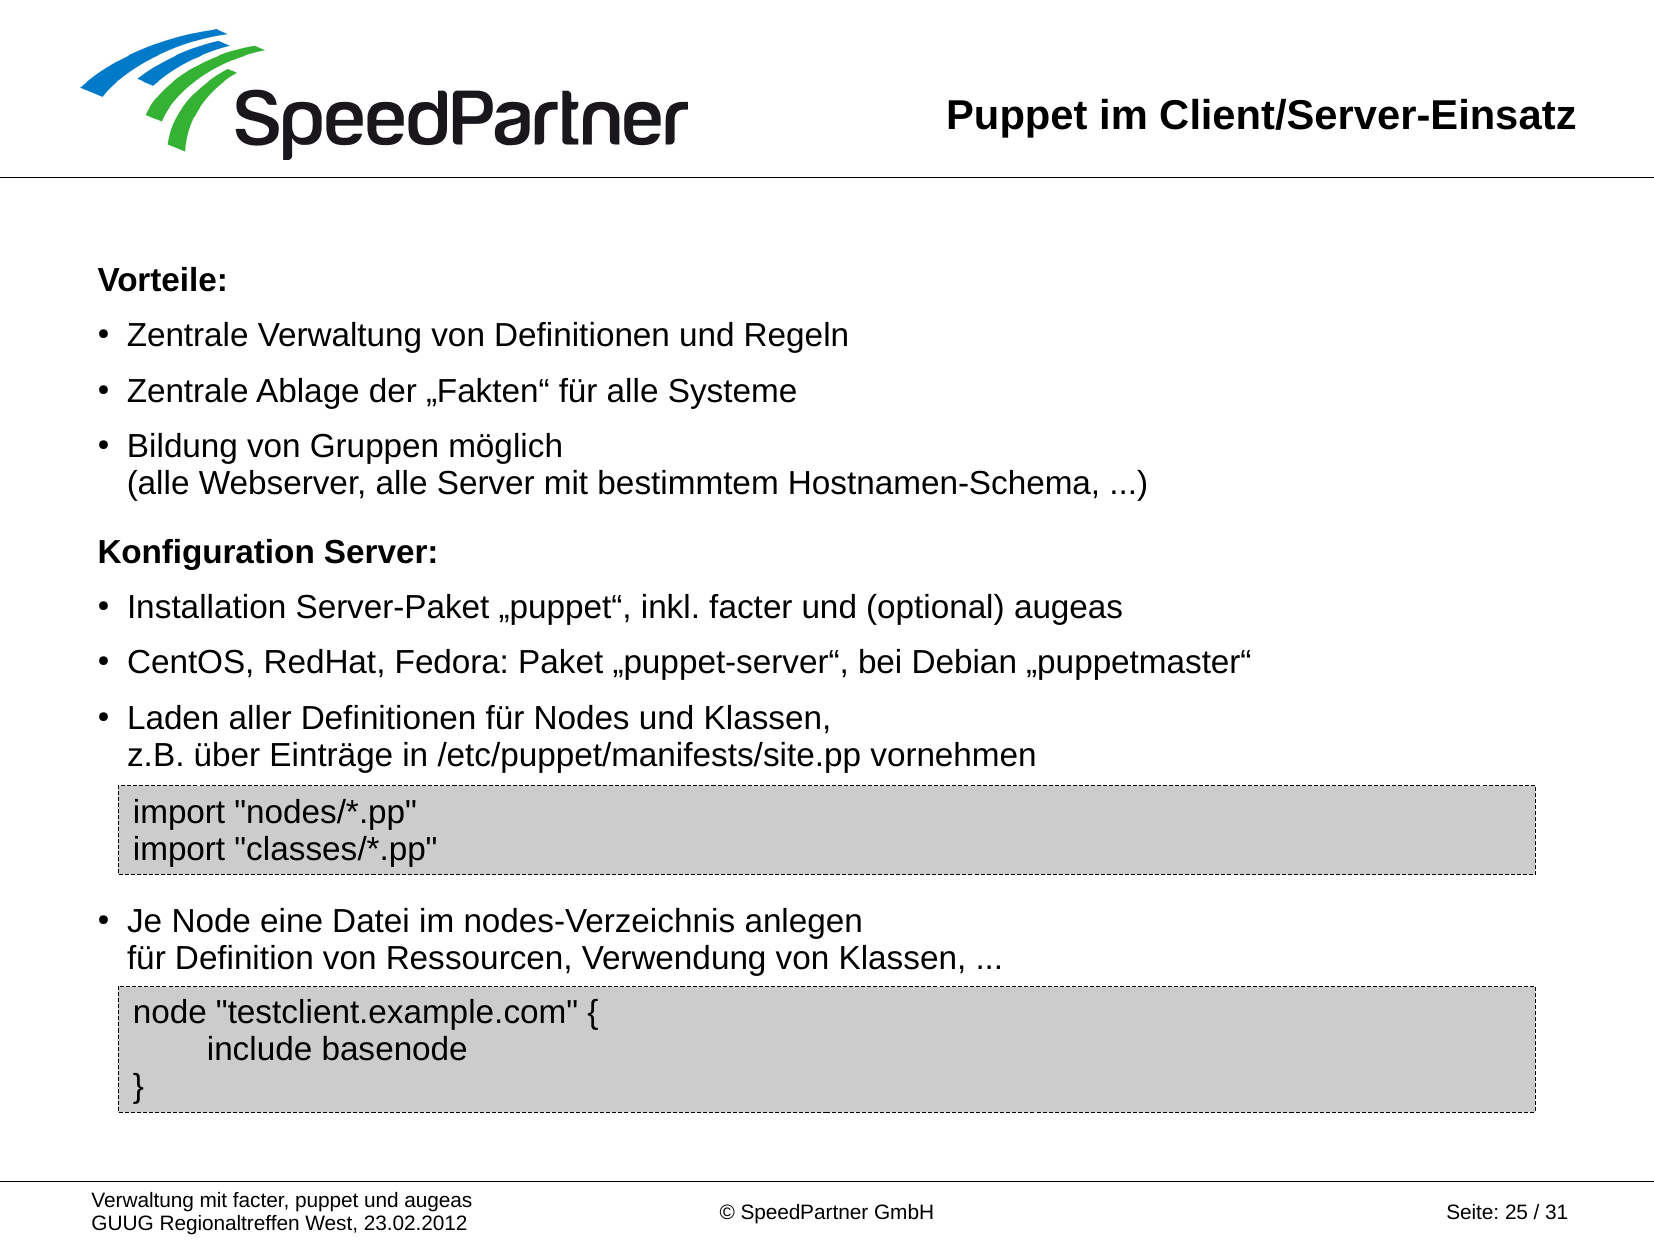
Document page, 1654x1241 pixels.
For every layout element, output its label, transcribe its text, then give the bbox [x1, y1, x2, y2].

text_box Konfiguration Server: Installation Server-Paket „puppet“, inkl. facter und (optional) augeas CentOS, RedHat, Fedora: Paket „puppet-server“, bei Debian „puppetmaster“ Laden aller Definitionen für Nodes und Klassen, z.B. über Einträge in /etc/puppet/manifests/site.pp vornehmen Je Node eine Datei im nodes-Verzeichnis anlegen für Definition von Ressourcen, Verwendung von Klassen, ... [82, 525, 1565, 985]
text_box node "testclient.example.com" { include basenode } [118, 986, 1536, 1113]
title Puppet im Client/Server-Einsatz [590, 70, 1577, 160]
text_box Vorteile: Zentrale Verwaltung von Definitionen und Regeln Zentrale Ablage der „Fakten“ für alle Systeme Bildung von Gruppen möglich (alle Webserver, alle Server mit bestimmtem Hostnamen-Schema, ...) [82, 253, 1565, 525]
picture [80, 29, 688, 160]
text_box Vorteile: Zentrale Verwaltung von Definitionen und Regeln Zentrale Ablage der „Fakten“ für alle Systeme Bildung von Gruppen möglich (alle Webserver, alle Server mit bestimmtem Hostnamen-Schema, ...) [82, 985, 1565, 1177]
text_box import "nodes/*.pp" import "classes/*.pp" [118, 785, 1536, 875]
